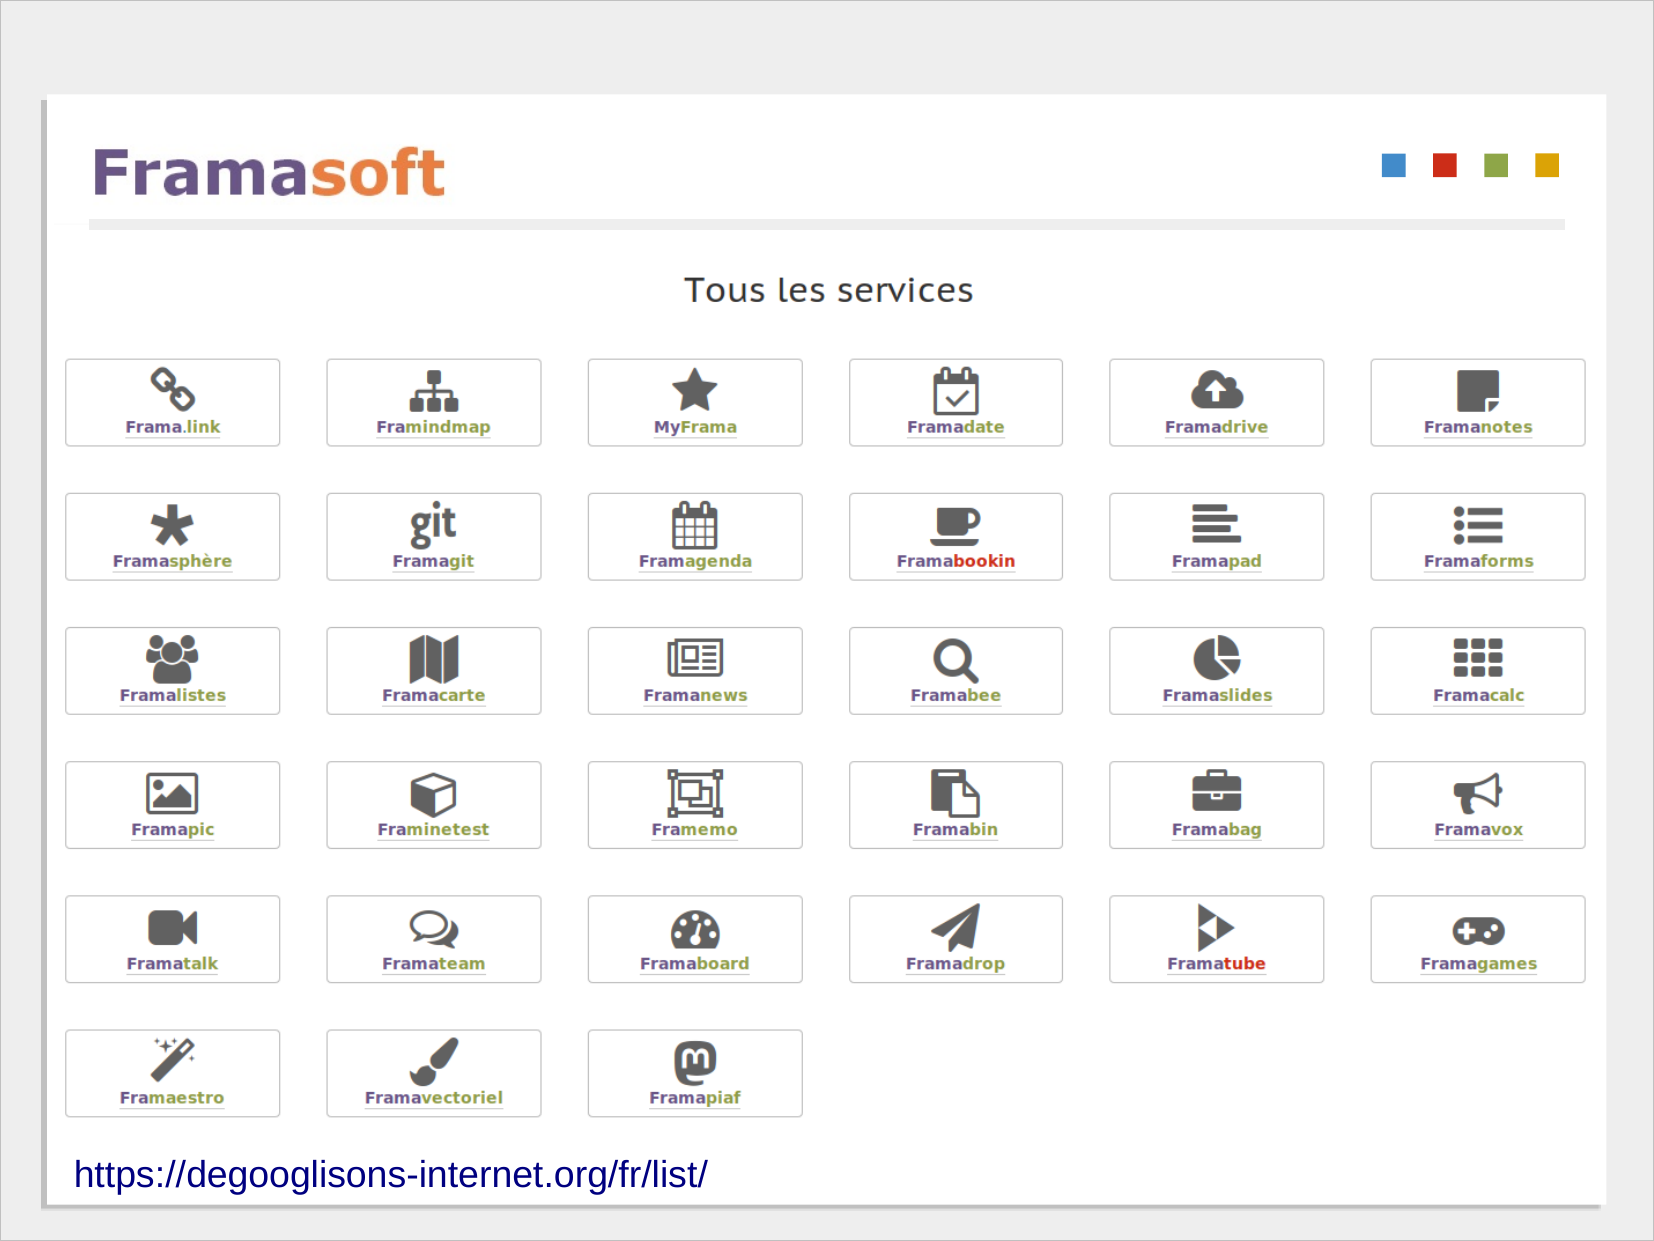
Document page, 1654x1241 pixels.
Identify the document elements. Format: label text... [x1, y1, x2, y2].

text_box [0, 0, 1654, 1241]
picture [56, 265, 1595, 1129]
picture [54, 104, 508, 225]
text_box https://degooglisons-internet.org/fr/list/ [59, 1145, 1111, 1203]
